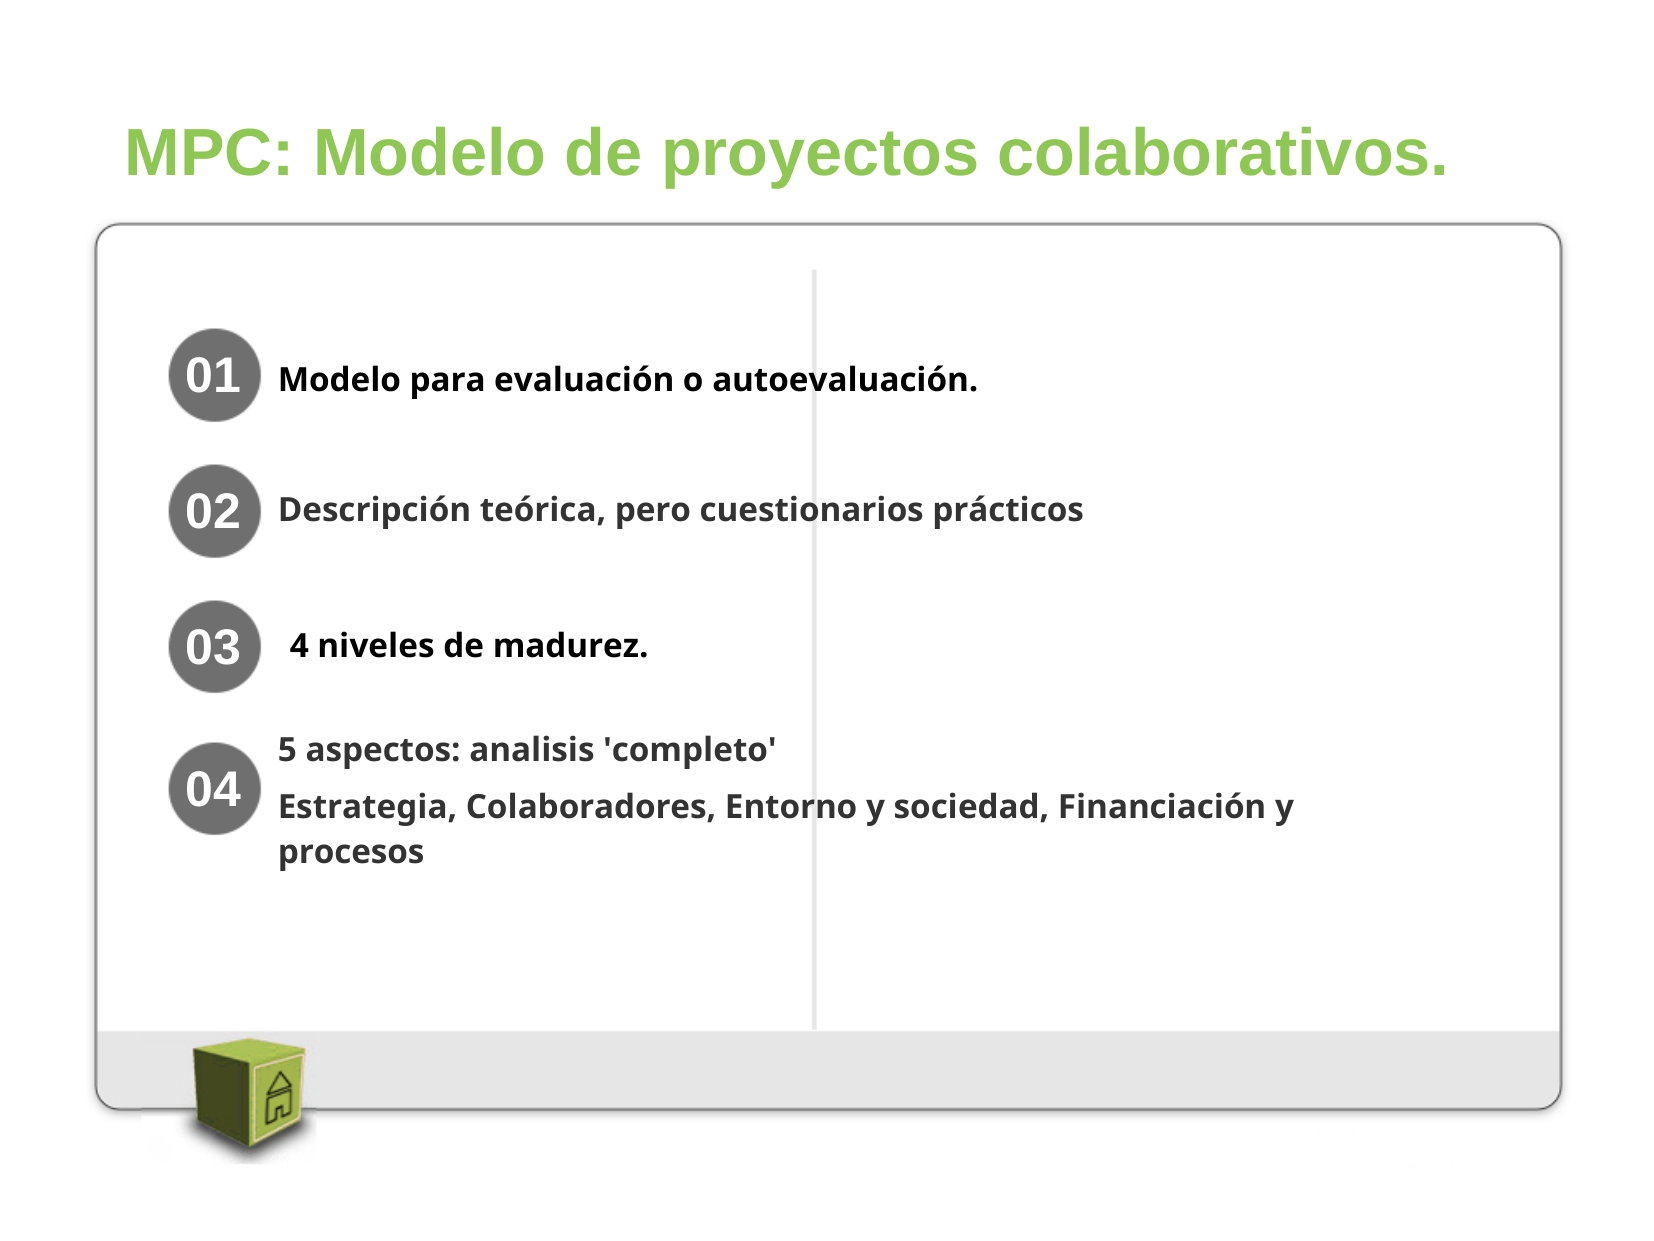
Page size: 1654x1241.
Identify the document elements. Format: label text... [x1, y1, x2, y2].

text_box 4 niveles de madurez. [283, 584, 1565, 674]
text_box Descripción teórica, pero cuestionarios prácticos [271, 448, 1477, 538]
text_box Modelo para evaluación o autoevaluación. [271, 318, 1477, 408]
text_box MPC: Modelo de proyectos colaborativos. [118, 97, 1565, 196]
picture [29, 29, 1630, 1230]
text_box 5 aspectos: analisis 'completo' Estrategia, Colaboradores, Entorno y sociedad, Financiación y procesos [271, 809, 1447, 880]
